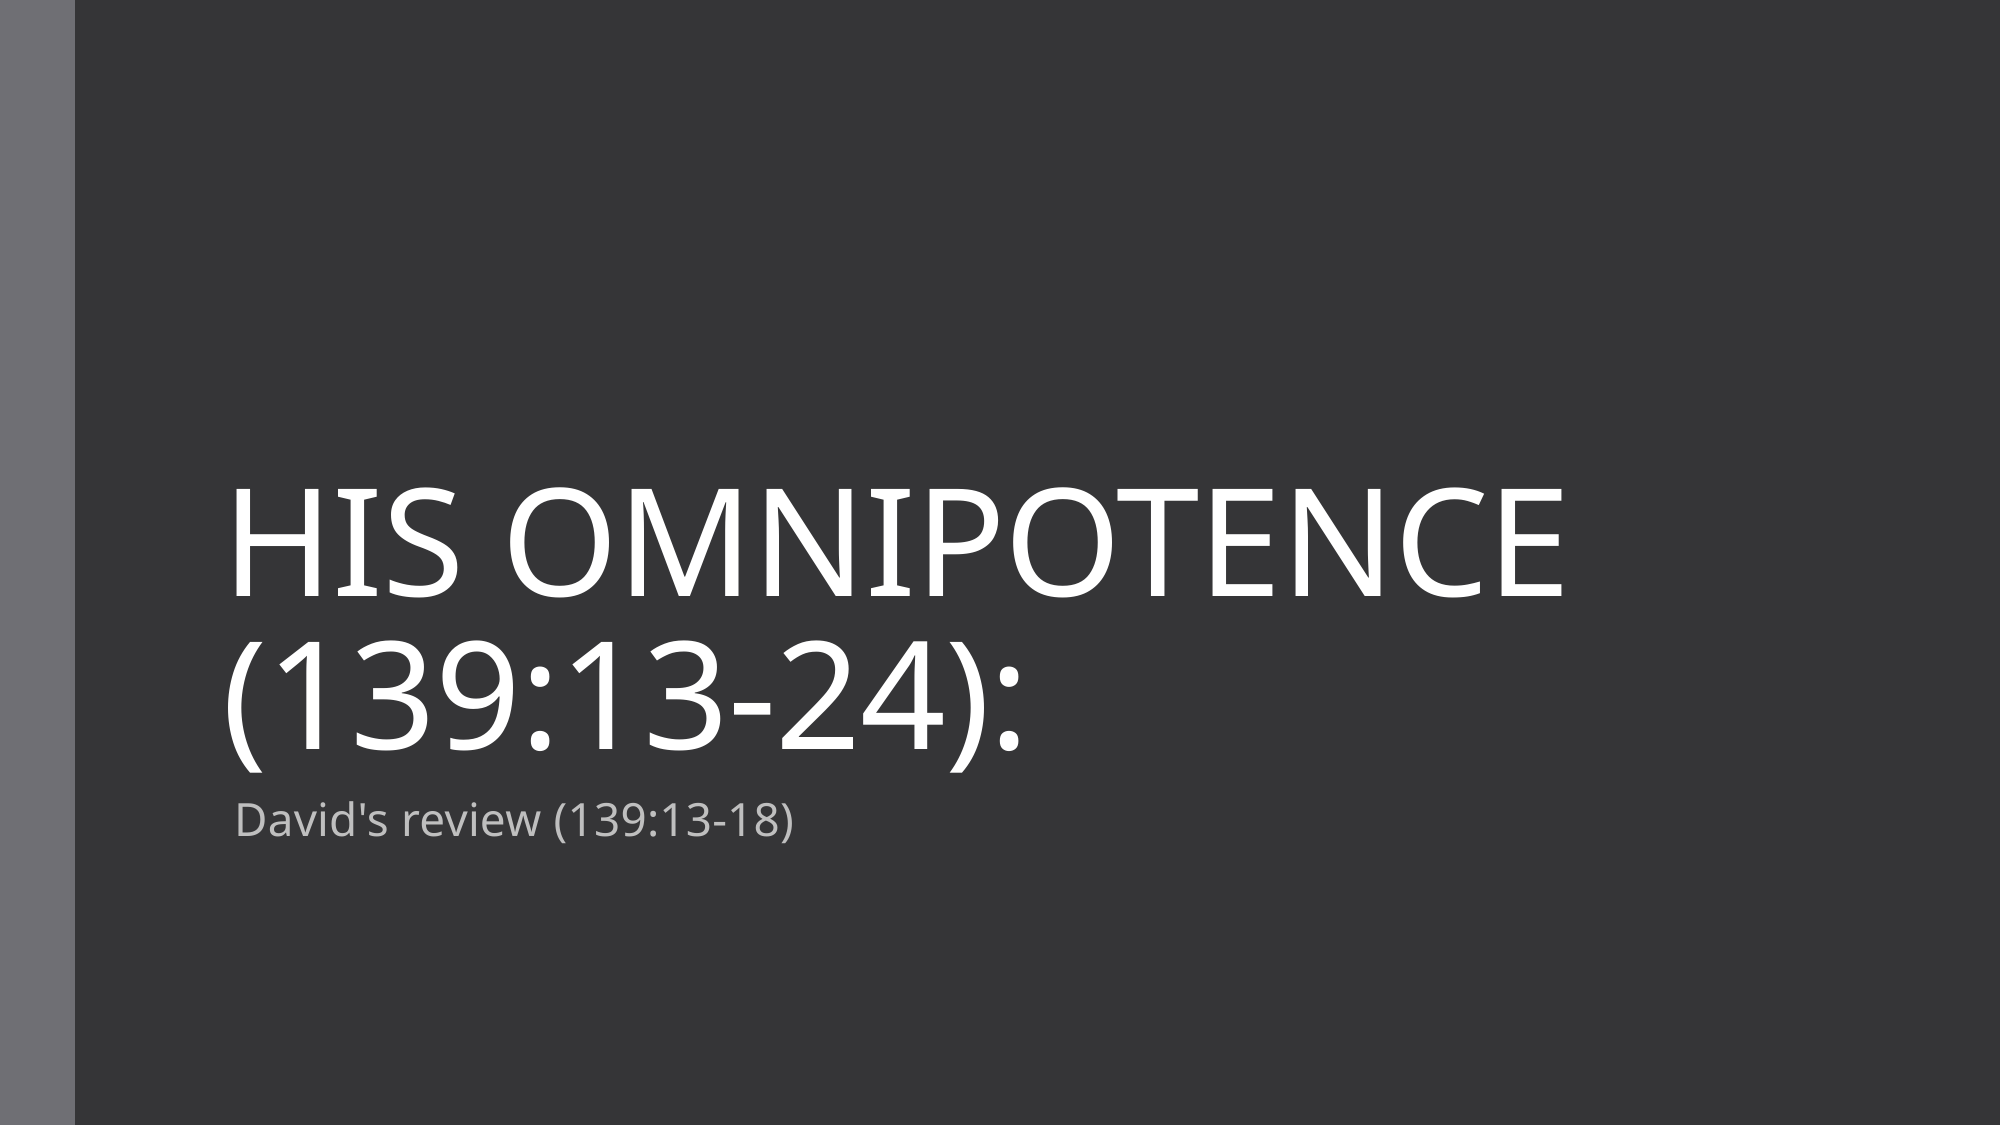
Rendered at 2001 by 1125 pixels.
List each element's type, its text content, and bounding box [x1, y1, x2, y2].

title HIS OMNIPOTENCE (139:13-24): [206, 124, 1752, 787]
subtitle David's review (139:13-18) [206, 787, 1752, 1066]
